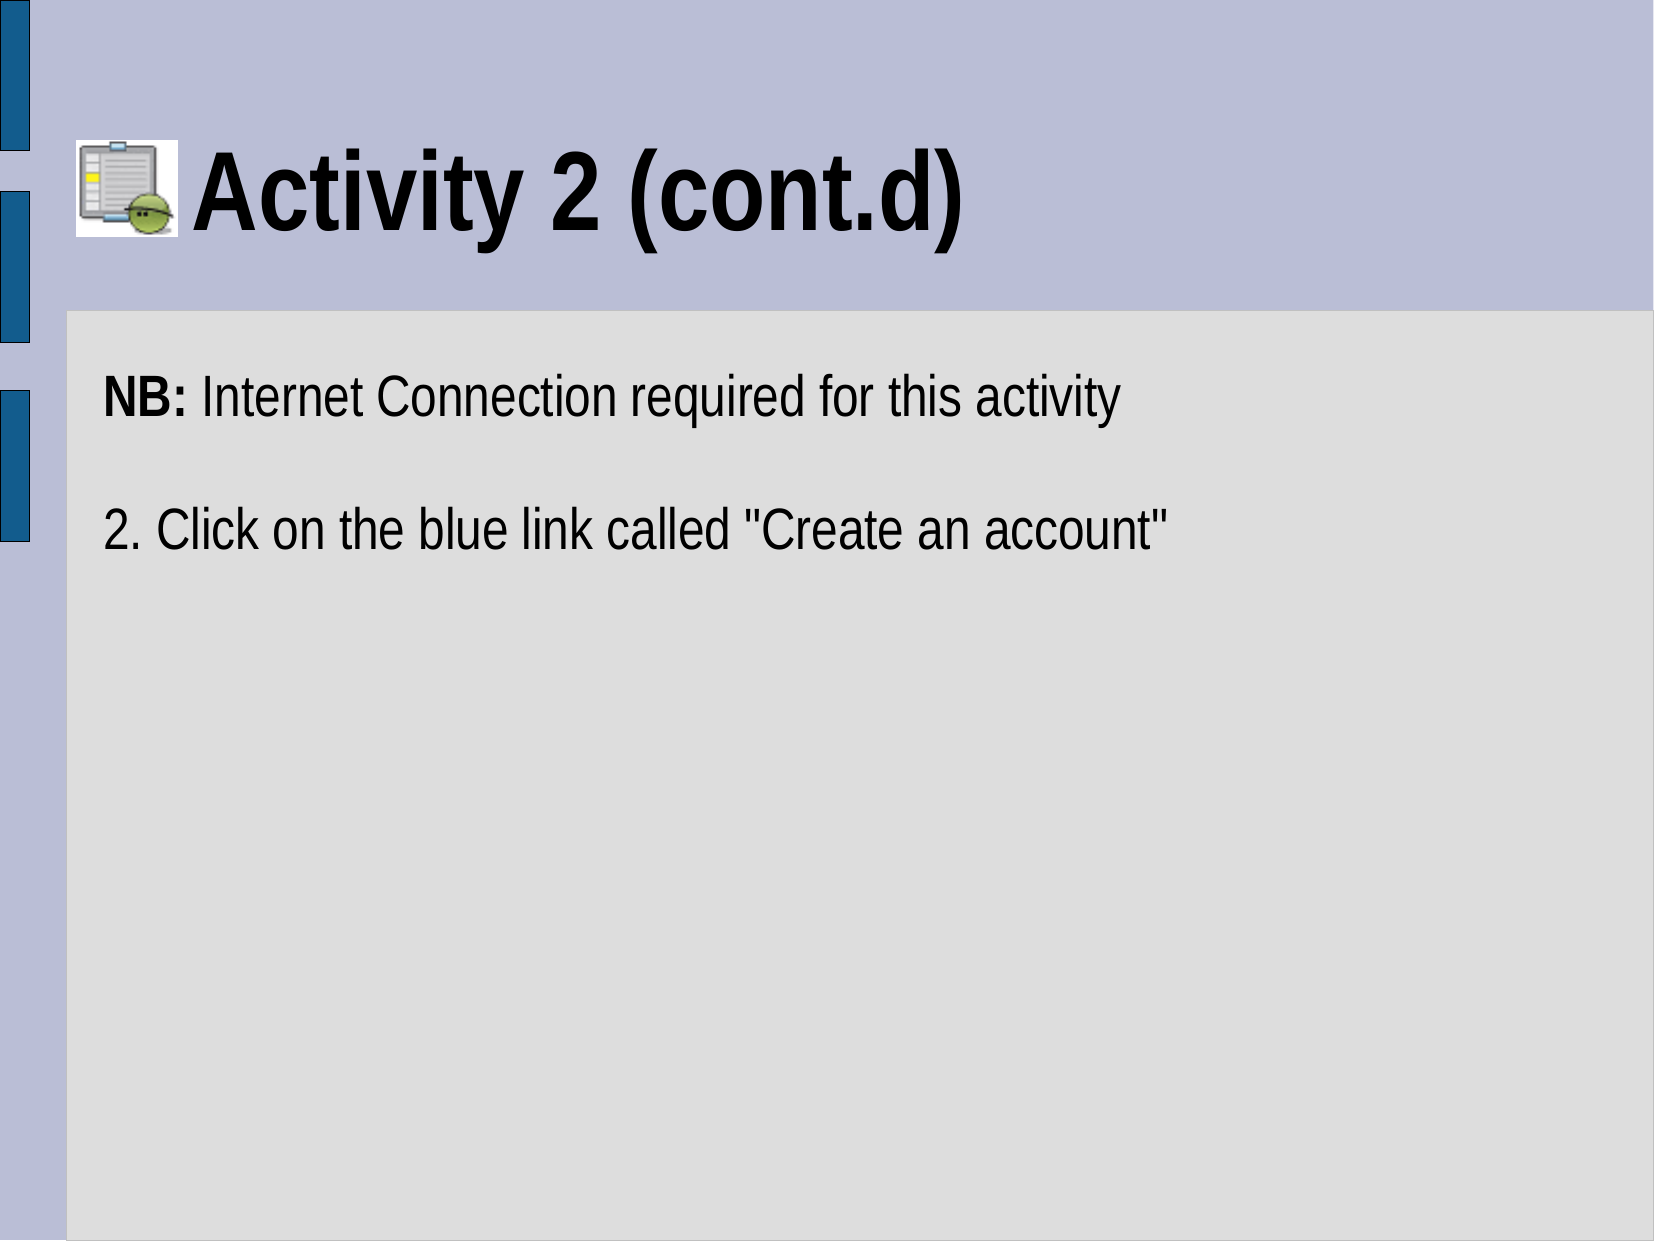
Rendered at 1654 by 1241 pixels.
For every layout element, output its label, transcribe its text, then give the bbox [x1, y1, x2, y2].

picture [76, 140, 177, 237]
text_box Activity 2 (cont.d) [177, 118, 1093, 262]
text_box NB: Internet Connection required for this activity 2. Click on the blue link called "Create an account" [88, 354, 1654, 569]
